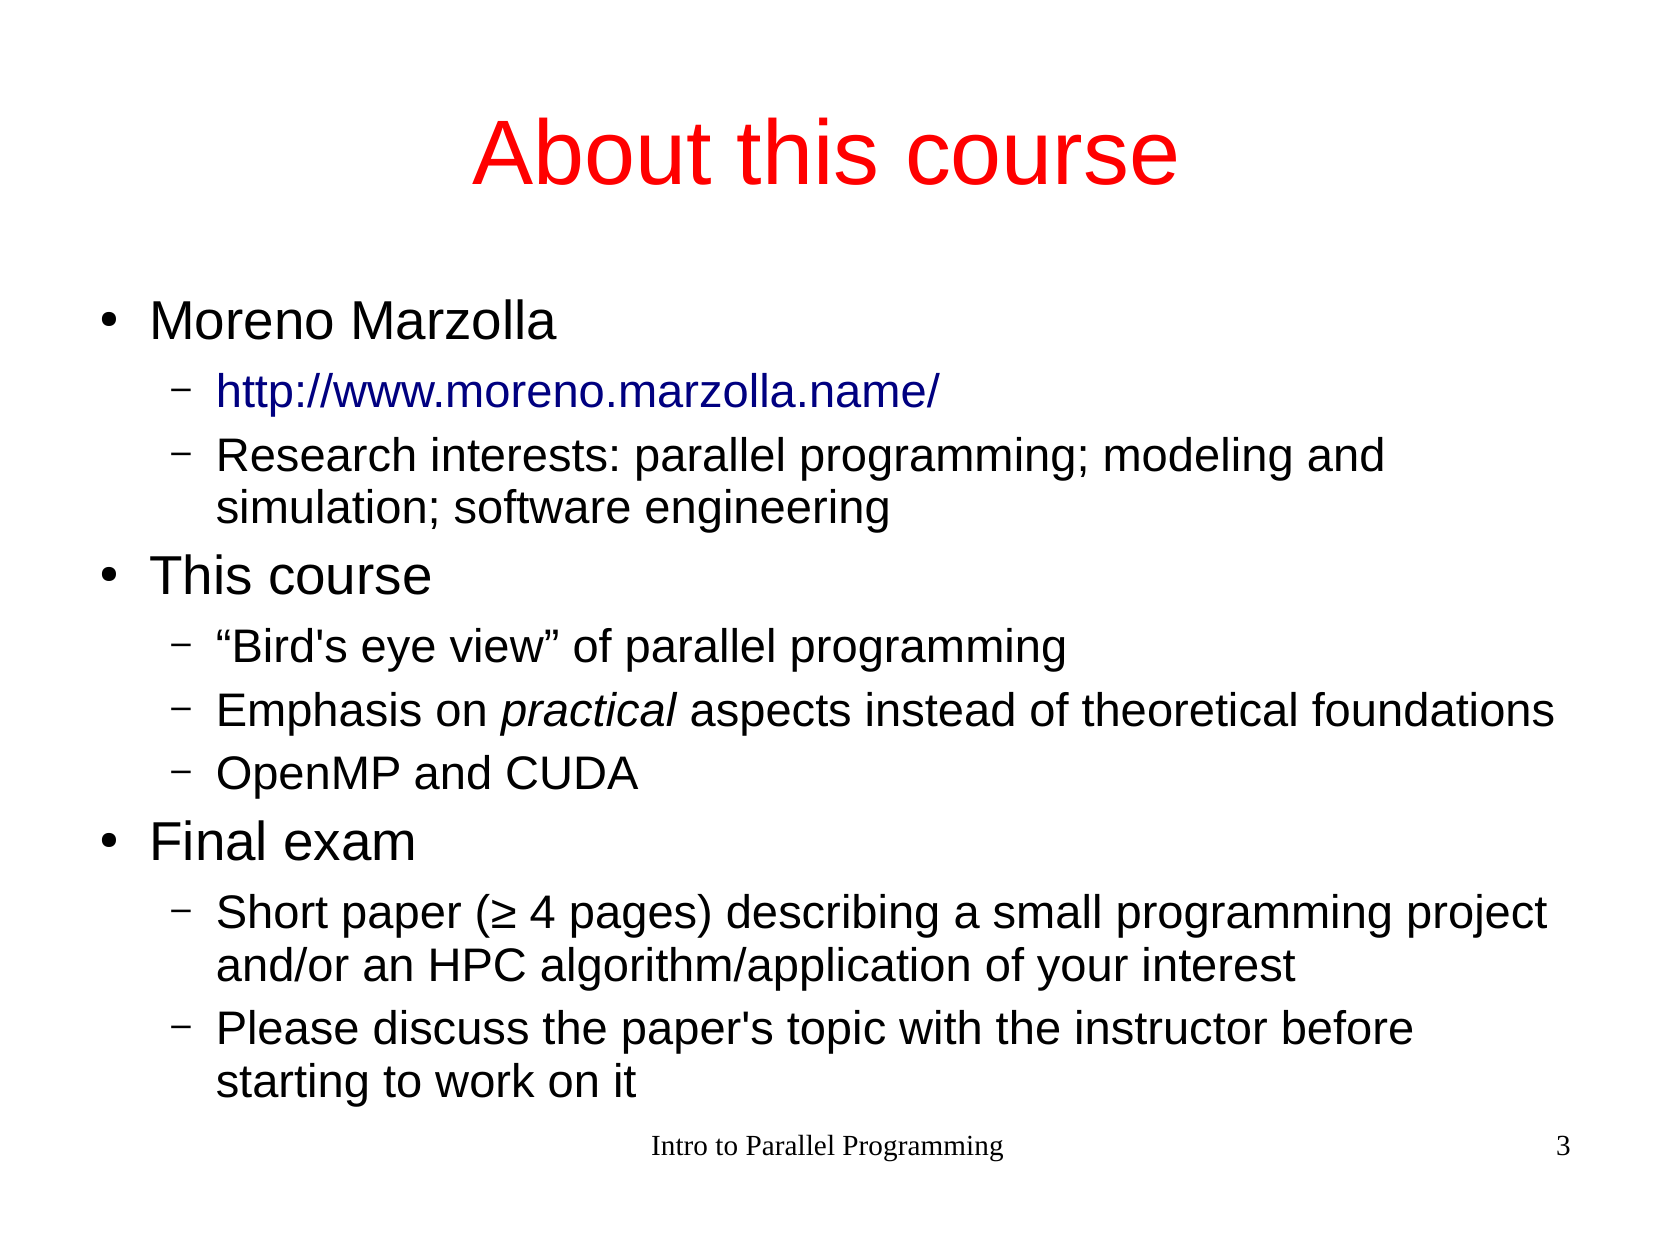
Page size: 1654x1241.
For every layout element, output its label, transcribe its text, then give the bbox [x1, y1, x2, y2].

list Moreno Marzolla http://www.moreno.marzolla.name/ Research interests: parallel programming; modeling and simulation; software engineering This course “Bird's eye view” of parallel programming Emphasis on practical aspects instead of theoretical foundations OpenMP and CUDA Final exam Short paper (≥ 4 pages) describing a small programming project and/or an HPC algorithm/application of your interest Please discuss the paper's topic with the instructor before starting to work on it [82, 290, 1571, 1126]
title About this course [82, 49, 1571, 257]
